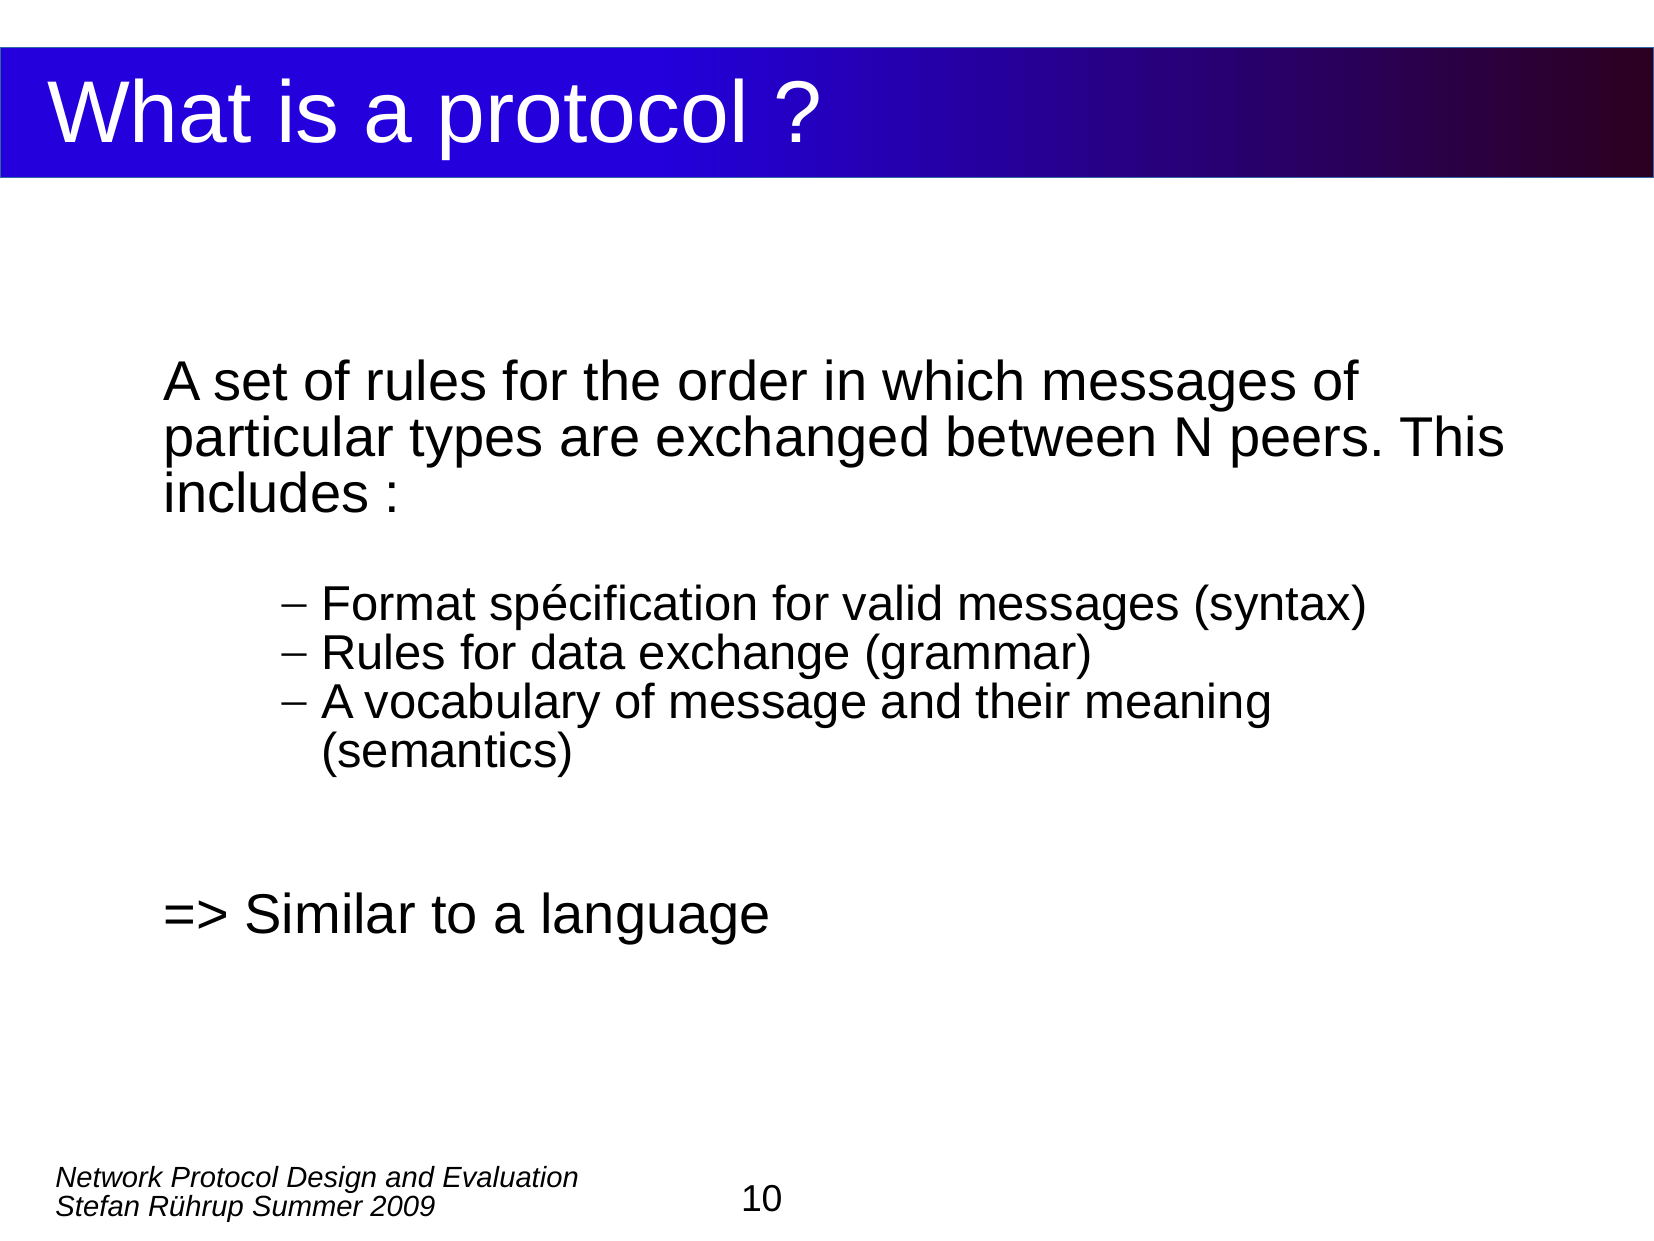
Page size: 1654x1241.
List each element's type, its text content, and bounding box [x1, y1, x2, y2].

list A set of rules for the order in which messages of particular types are exchanged between N peers. This includes : Format spécification for valid messages (syntax) Rules for data exchange (grammar) A vocabulary of message and their meaning (semantics) => Similar to a language [116, 231, 1528, 951]
title What is a protocol ? [47, 6, 1477, 225]
text_box Network Protocol Design and Evaluation Stefan Rührup Summer 2009 [55, 1163, 580, 1223]
